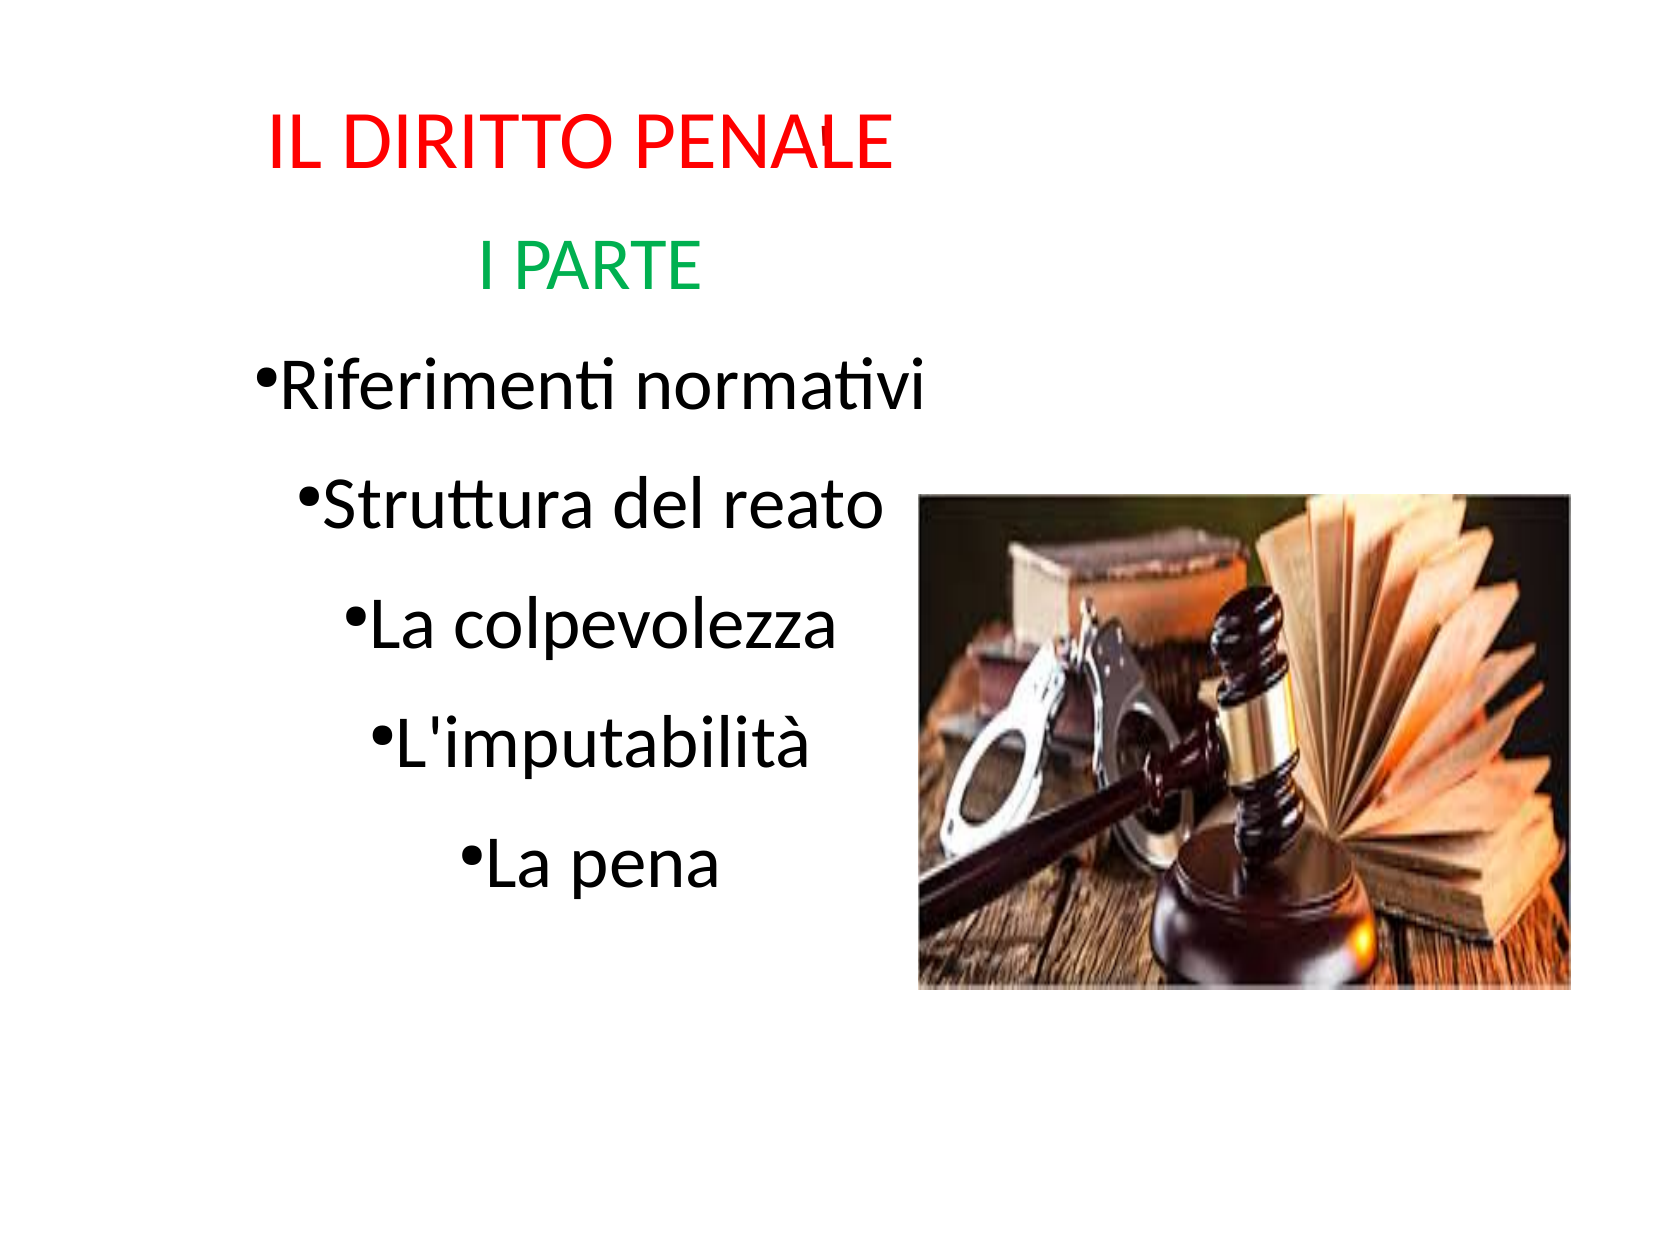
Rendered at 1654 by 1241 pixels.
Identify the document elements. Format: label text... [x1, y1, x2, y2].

title ' [82, 49, 1571, 257]
picture [918, 494, 1571, 991]
list IL DIRITTO PENALE I PARTE Riferimenti normativi Struttura del reato La colpevolezza L'imputabilità La pena [82, 85, 1099, 1146]
